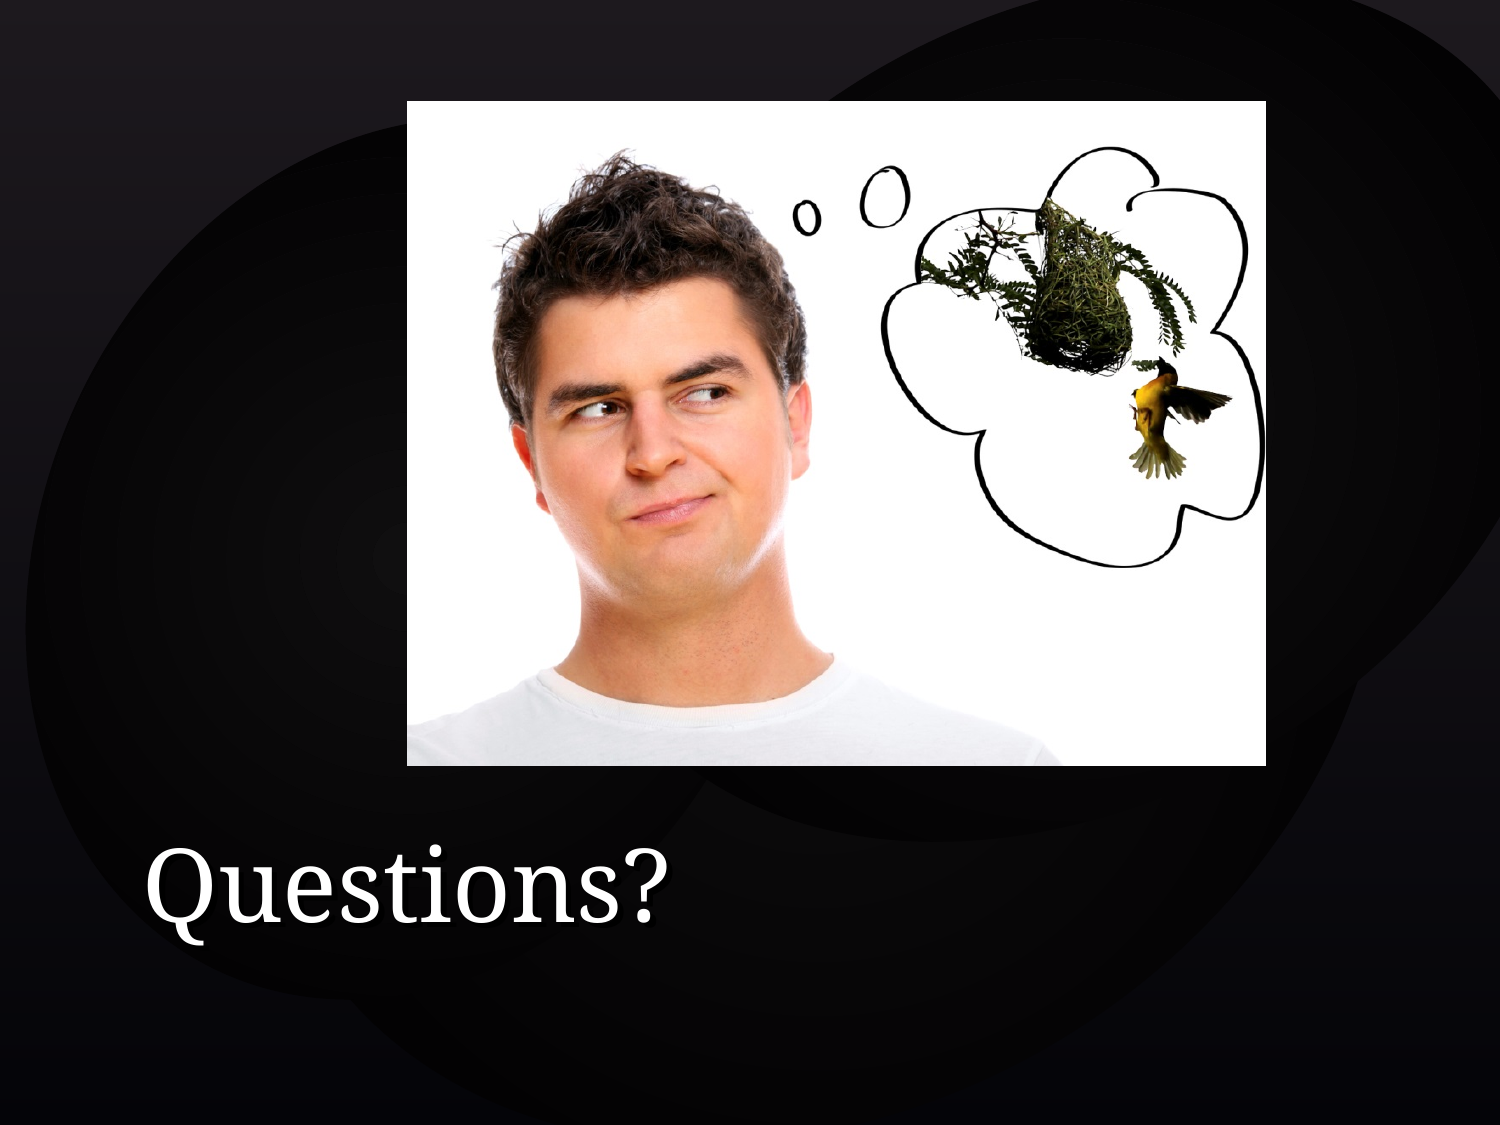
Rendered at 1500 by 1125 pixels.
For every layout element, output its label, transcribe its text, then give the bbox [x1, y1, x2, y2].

title Questions? [127, 800, 1366, 951]
picture [407, 101, 1266, 766]
